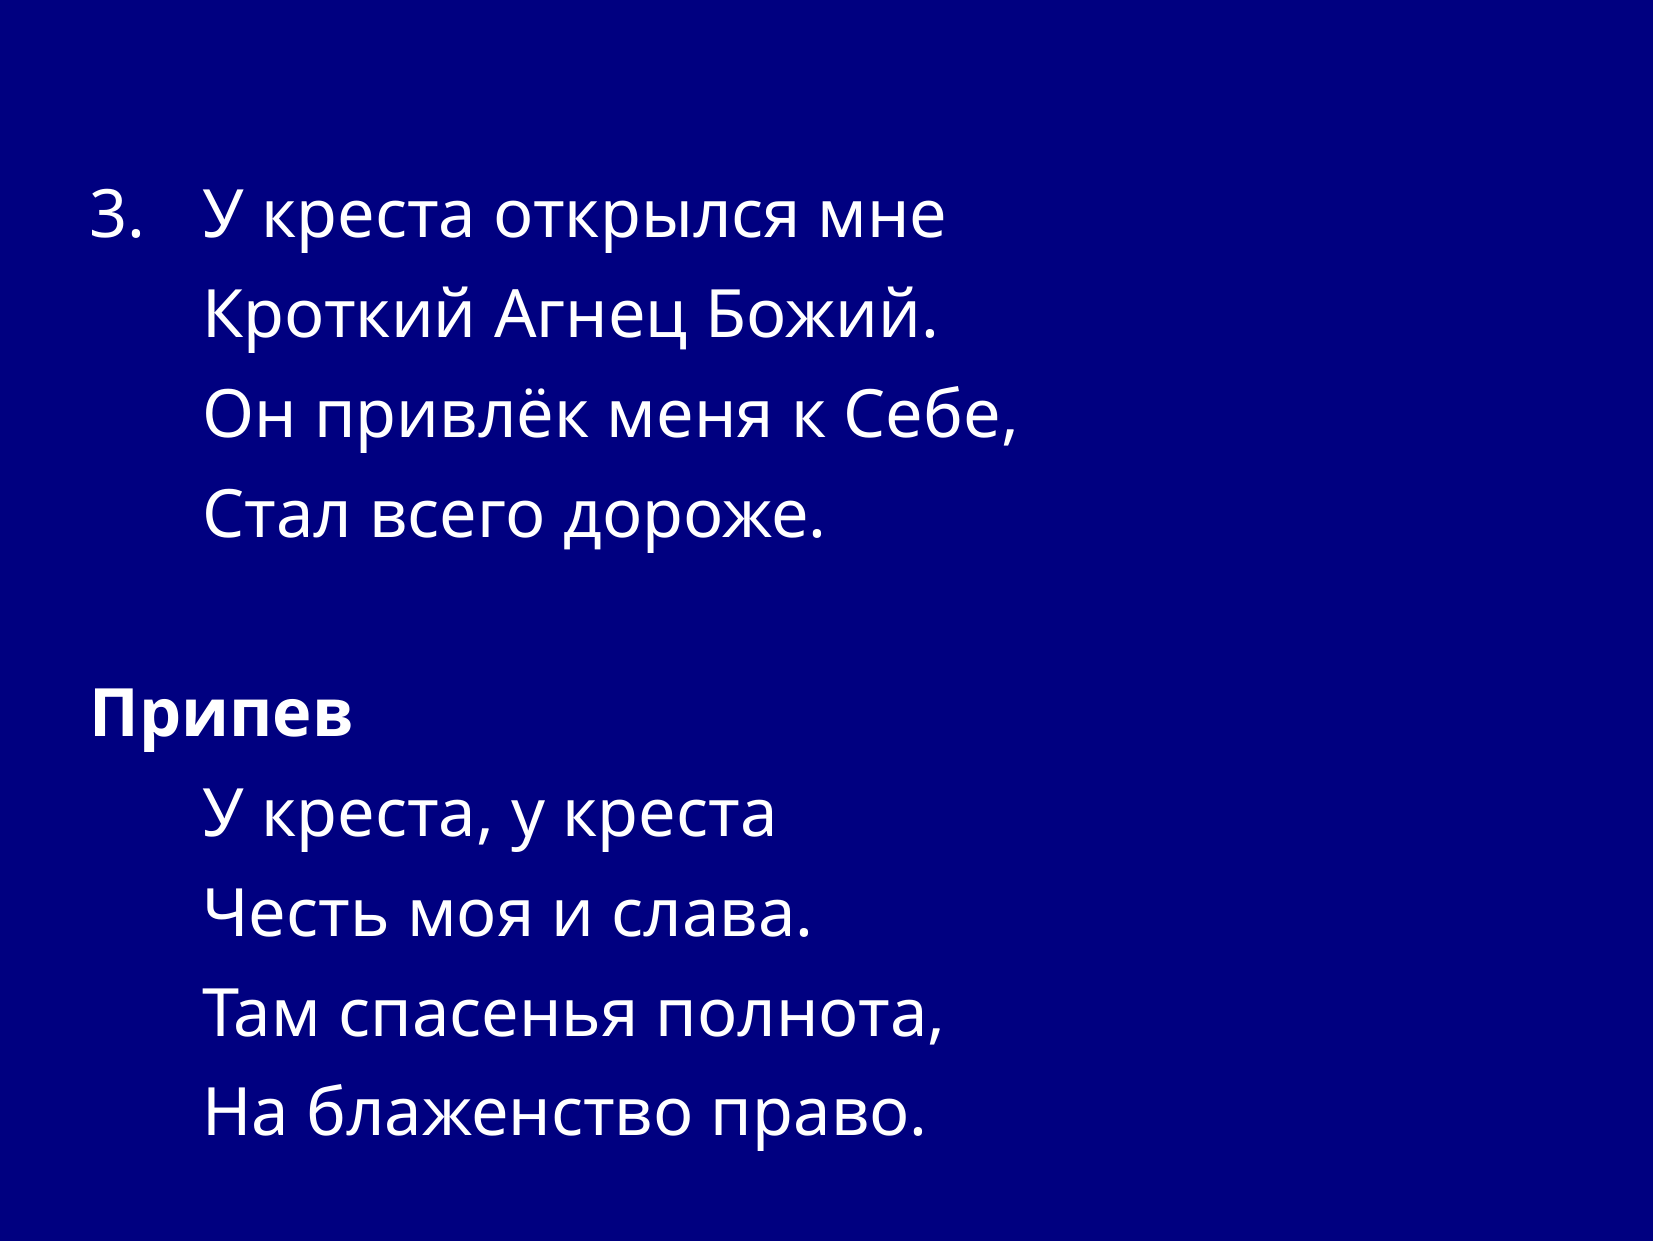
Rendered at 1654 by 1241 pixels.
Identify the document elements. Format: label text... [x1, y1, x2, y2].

text_box 3. У креста открылся мне Кроткий Агнец Божий. Он привлёк меня к Себе, Стал всего дороже. Припев У креста, у креста Честь моя и слава. Там спасенья полнота, На блаженство право. [75, 150, 1576, 1163]
